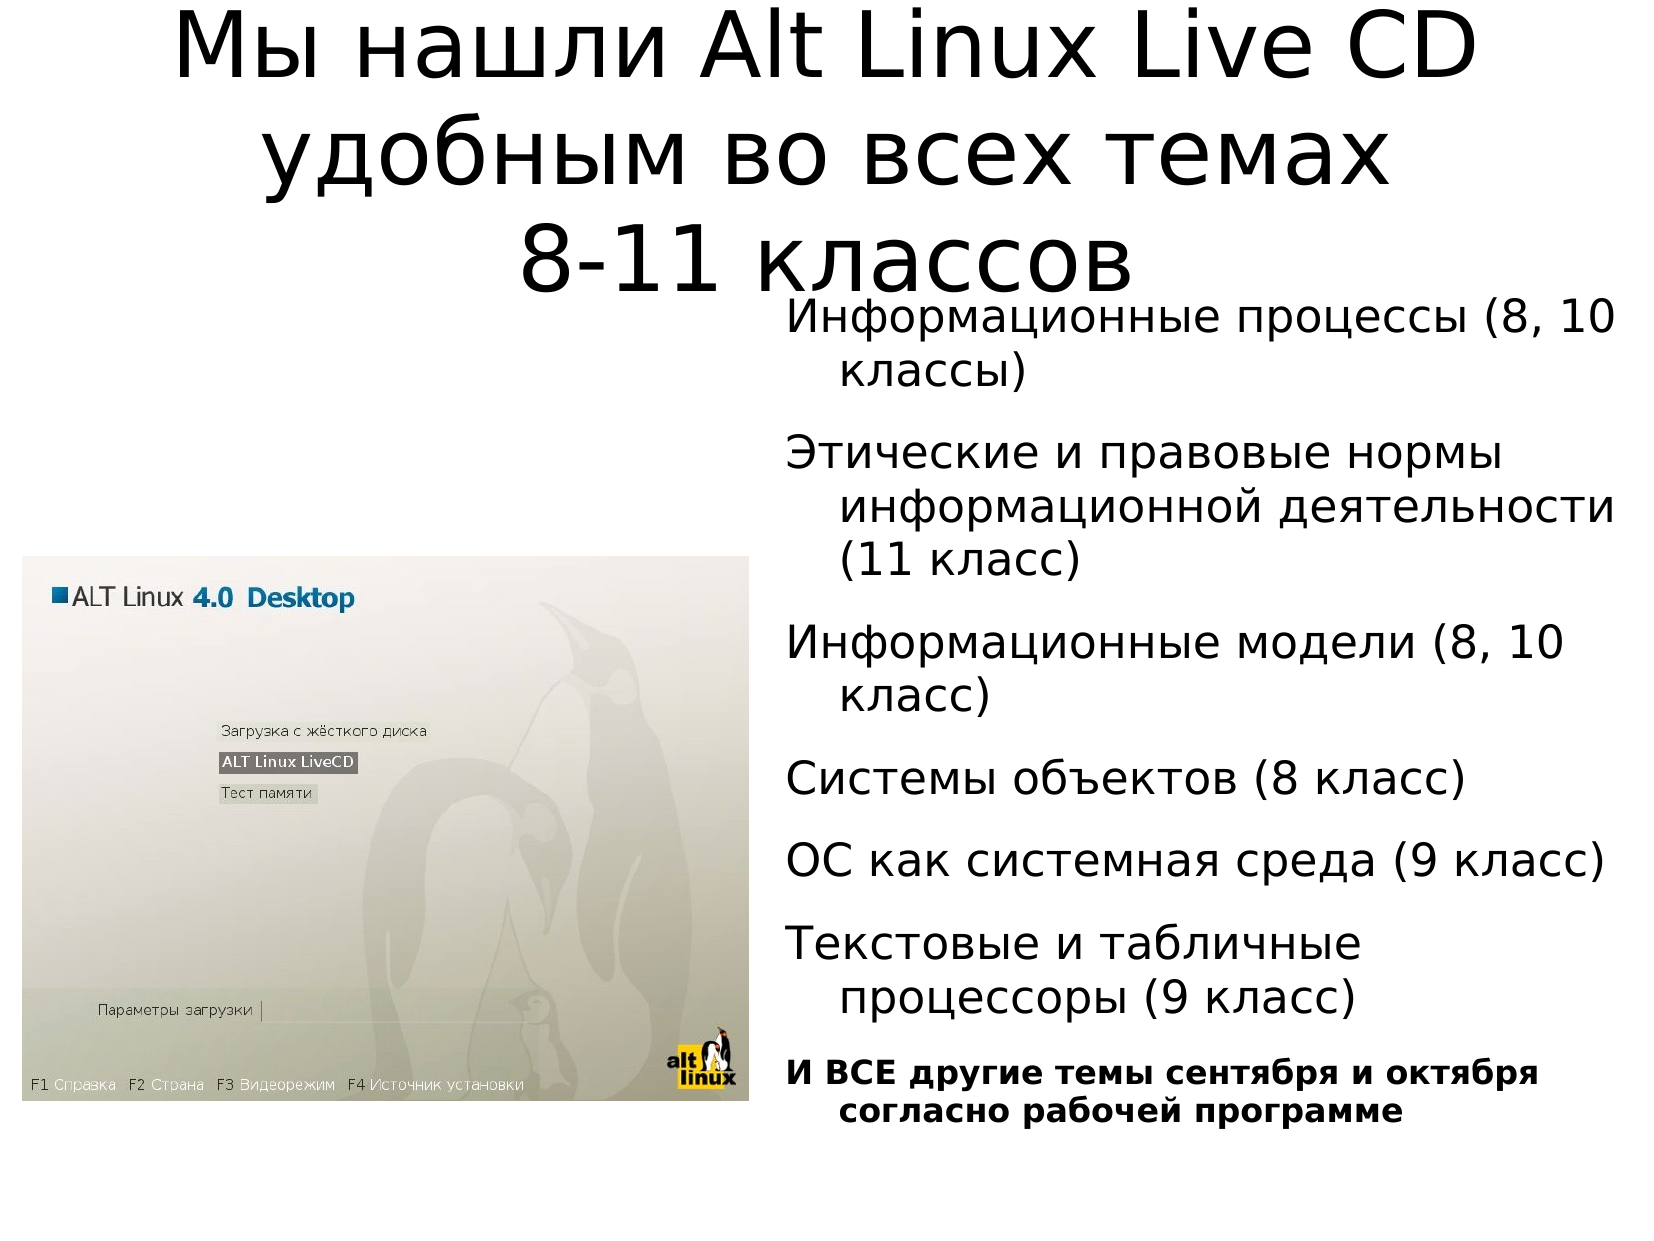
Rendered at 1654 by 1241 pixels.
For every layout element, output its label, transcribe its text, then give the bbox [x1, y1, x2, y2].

list Информационные процессы (8, 10 классы) Этические и правовые нормы информационной деятельности (11 класс) Информационные модели (8, 10 класс) Системы объектов (8 класс) ОС как системная среда (9 класс) Текстовые и табличные процессоры (9 класс) И ВСЕ другие темы сентября и октября согласно рабочей программе [767, 290, 1625, 1184]
title Мы нашли Alt Linux Live CD удобным во всех темах 8-11 классов [0, 0, 1654, 314]
picture [22, 556, 749, 1101]
